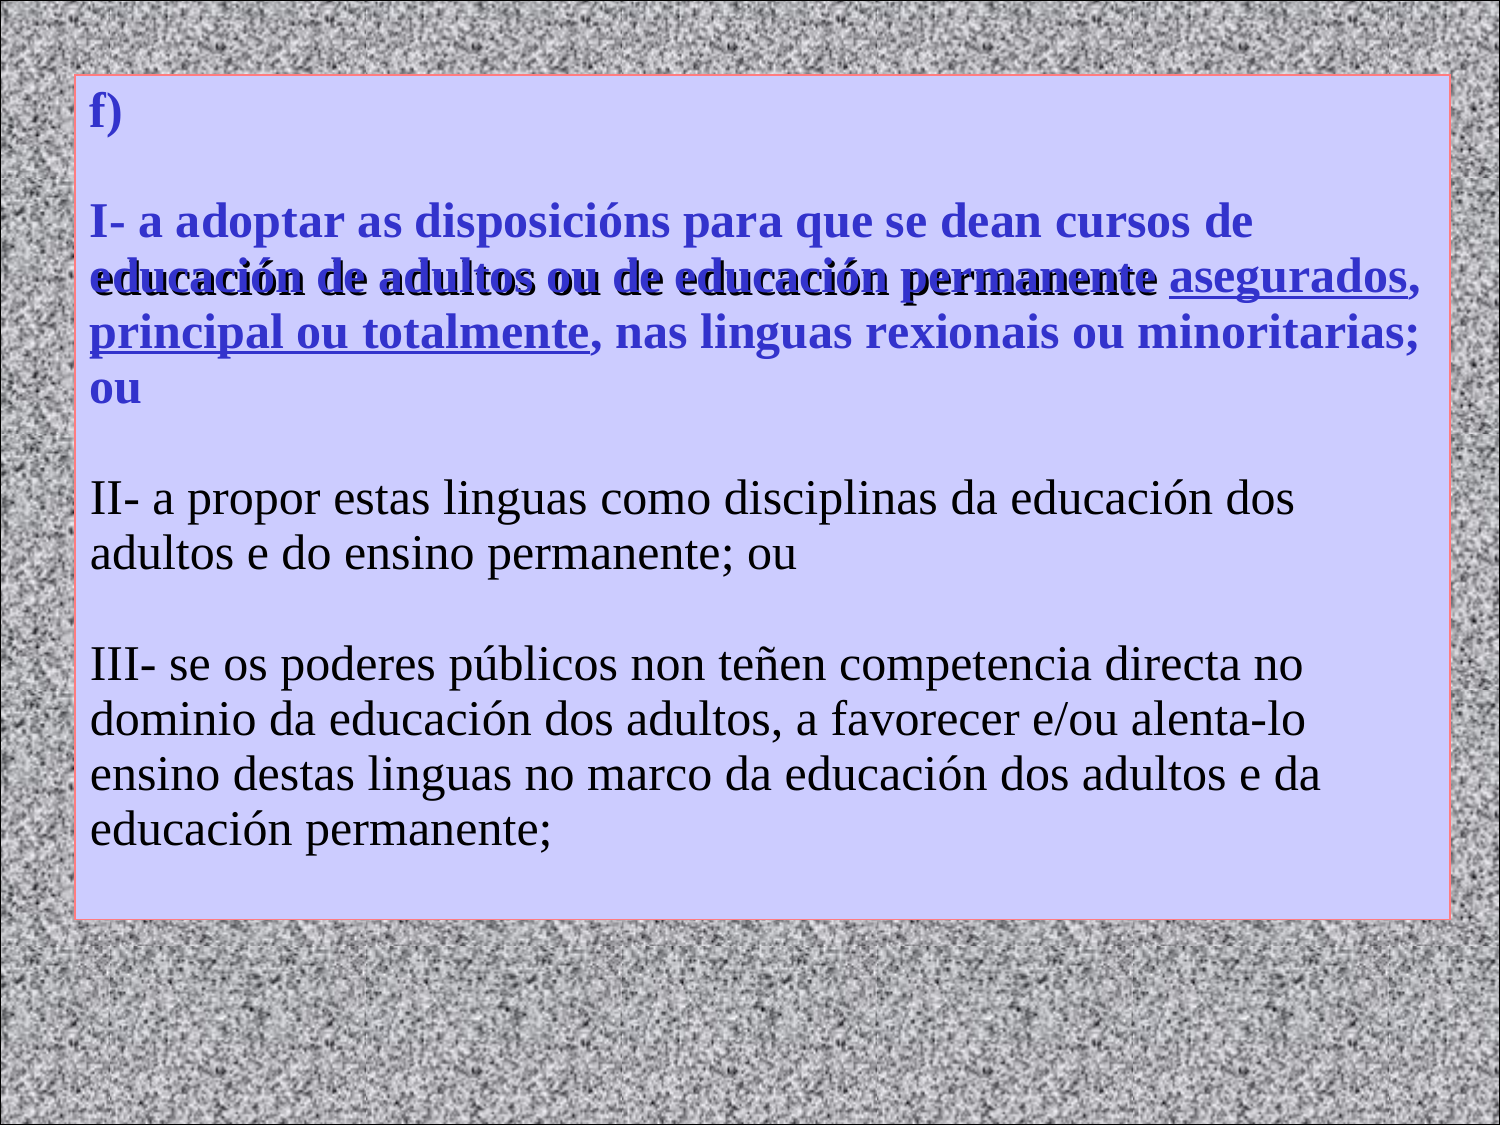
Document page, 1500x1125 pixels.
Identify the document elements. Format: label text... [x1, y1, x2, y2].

text_box [0, 0, 1500, 1125]
text_box f) I- a adoptar as disposicións para que se dean cursos de educación de adultos ou de educación permanente asegurados, principal ou totalmente, nas linguas rexionais ou minoritarias; ou II- a propor estas linguas como disciplinas da educación dos adultos e do ensino permanente; ou III- se os poderes públicos non teñen competencia directa no dominio da educación dos adultos, a favorecer e/ou alenta-lo ensino destas linguas no marco da educación dos adultos e da educación permanente; [74, 74, 1450, 920]
